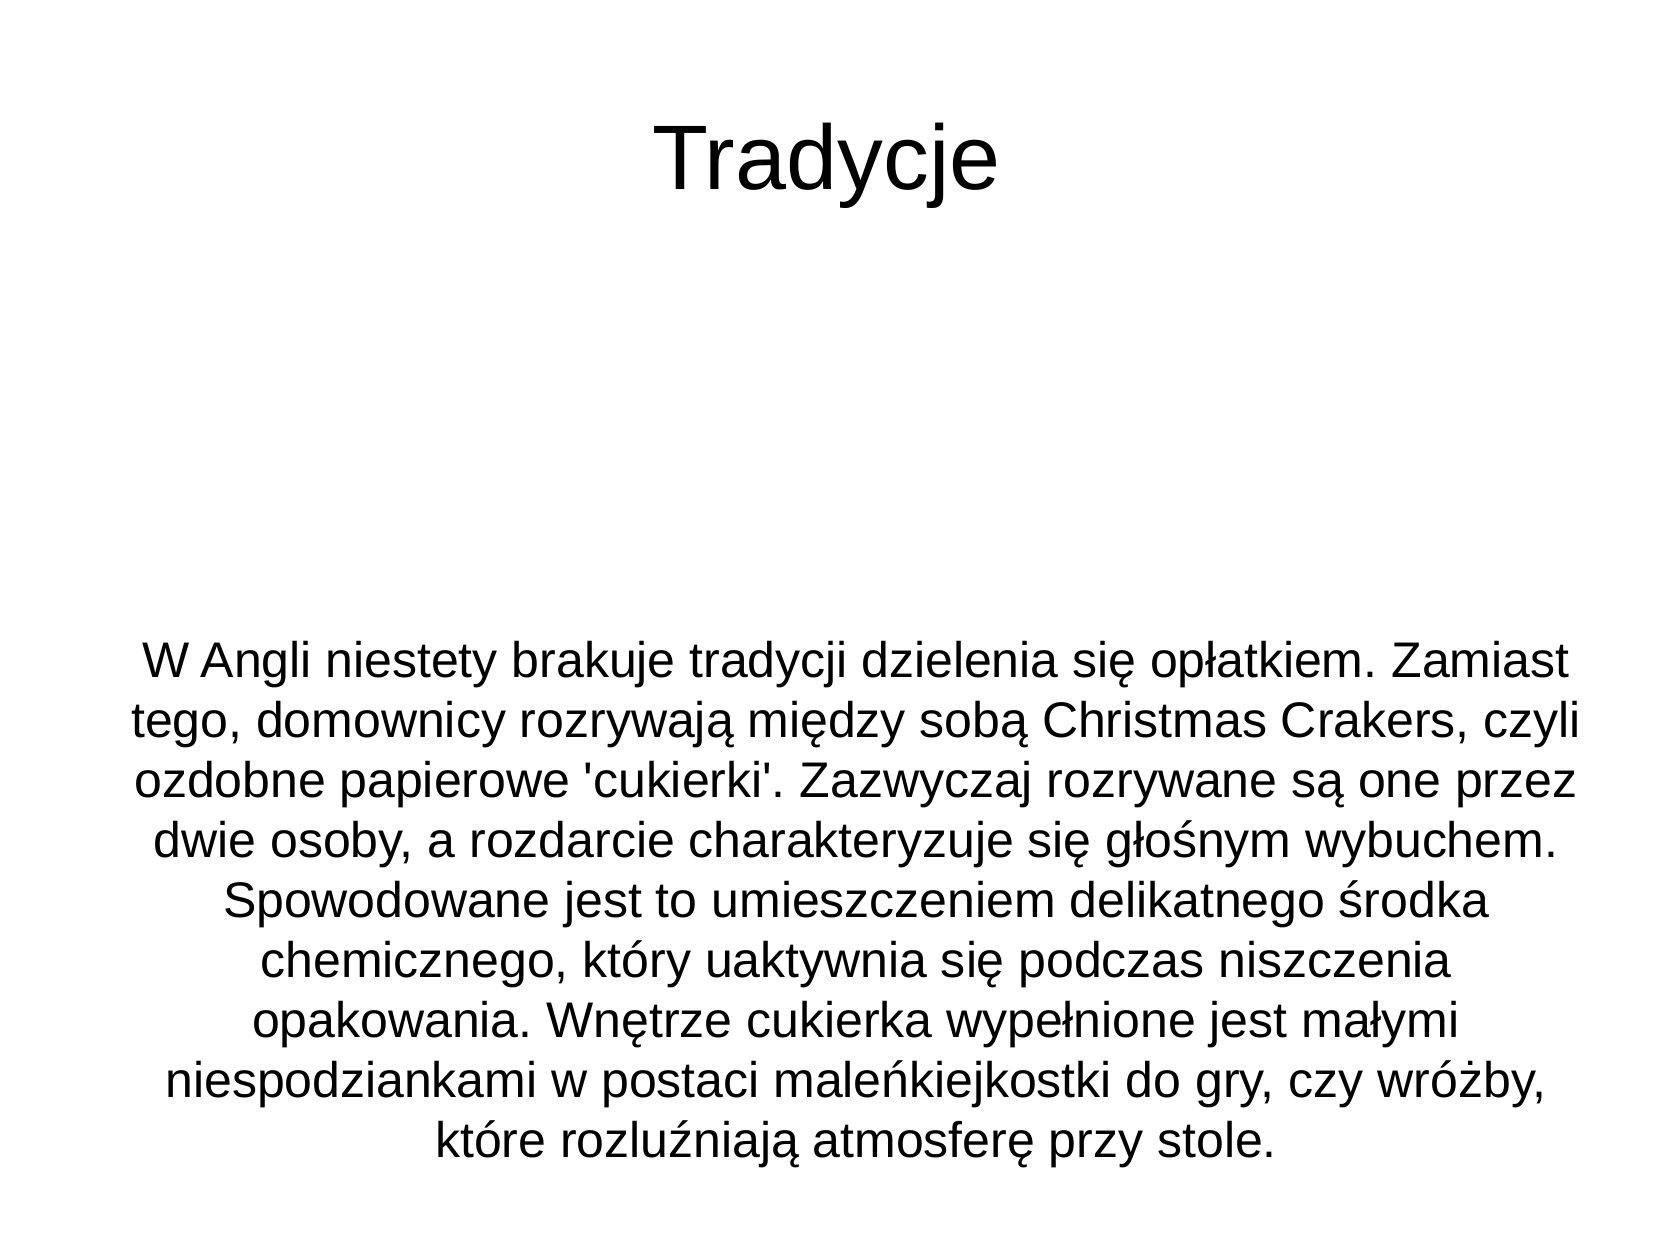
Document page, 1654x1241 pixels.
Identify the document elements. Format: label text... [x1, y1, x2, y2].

subtitle W Angli niestety brakuje tradycji dzielenia się opłatkiem. Zamiast tego, domownicy rozrywają między sobą Christmas Crakers, czyli ozdobne papierowe 'cukierki'. Zazwyczaj rozrywane są one przez dwie osoby, a rozdarcie charakteryzuje się głośnym wybuchem. Spowodowane jest to umieszczeniem delikatnego środka chemicznego, który uaktywnia się podczas niszczenia opakowania. Wnętrze cukierka wypełnione jest małymi niespodziankami w postaci maleńkiejkostki do gry, czy wróżby, które rozluźniają atmosferę przy stole. . https://www.nocowanie.pl/angielskie-zwyczaje-w-okresie-swiat-bozego-narodzenia.html [129, 448, 1583, 1241]
title Tradycje [82, 49, 1571, 257]
